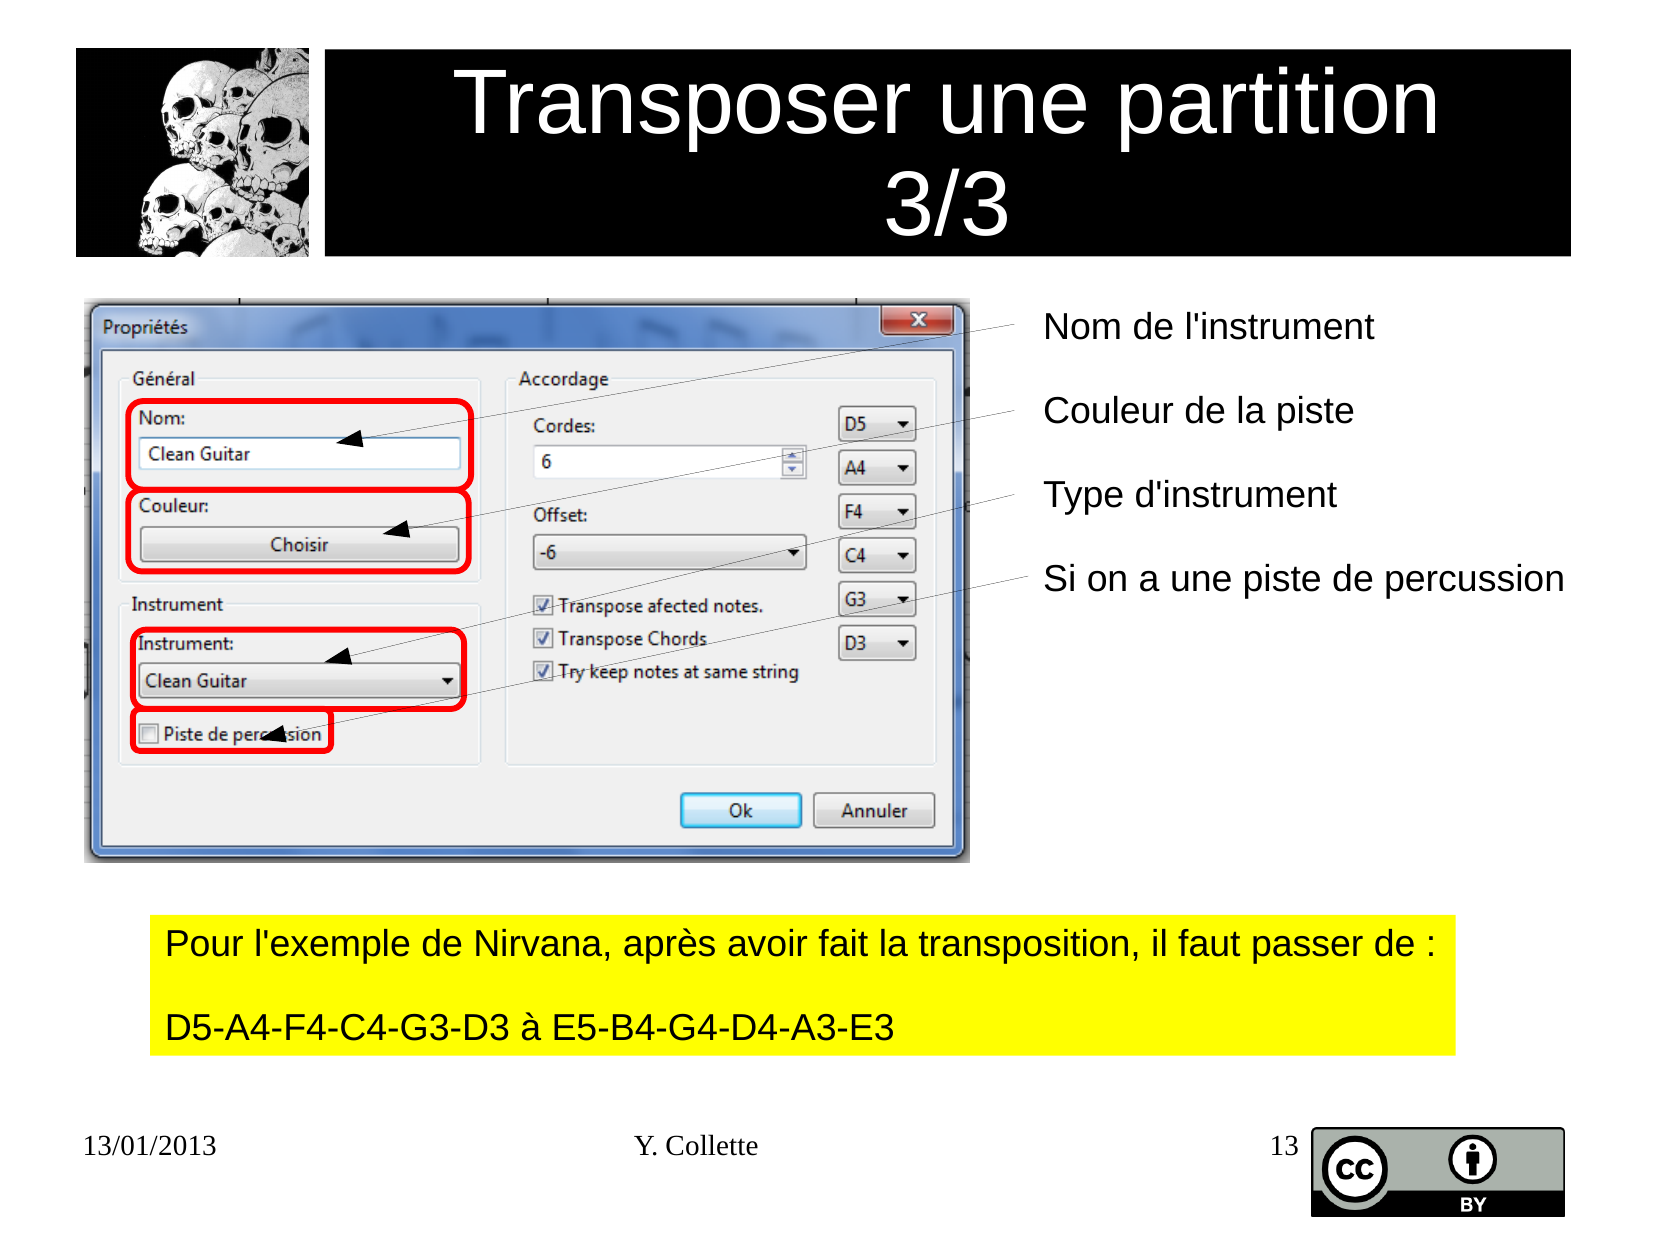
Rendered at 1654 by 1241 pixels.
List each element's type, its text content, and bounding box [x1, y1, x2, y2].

picture [84, 298, 970, 863]
picture [1311, 1127, 1565, 1217]
picture [136, 633, 461, 706]
picture [421, 697, 460, 706]
picture [132, 493, 465, 568]
picture [136, 712, 328, 747]
title Transposer une partition 3/3 [324, 49, 1571, 257]
text_box Pour l'exemple de Nirvana, après avoir fait la transposition, il faut passer de : D5-A4-F4-C4-G3-D3 à E5-B4-G4-D4-A3-E3 [150, 914, 1456, 1056]
picture [76, 48, 309, 257]
picture [467, 333, 970, 516]
text_box Nom de l'instrument Couleur de la piste Type d'instrument Si on a une piste de percussion [1028, 298, 1596, 608]
picture [462, 506, 970, 694]
picture [334, 712, 382, 722]
picture [132, 404, 468, 486]
